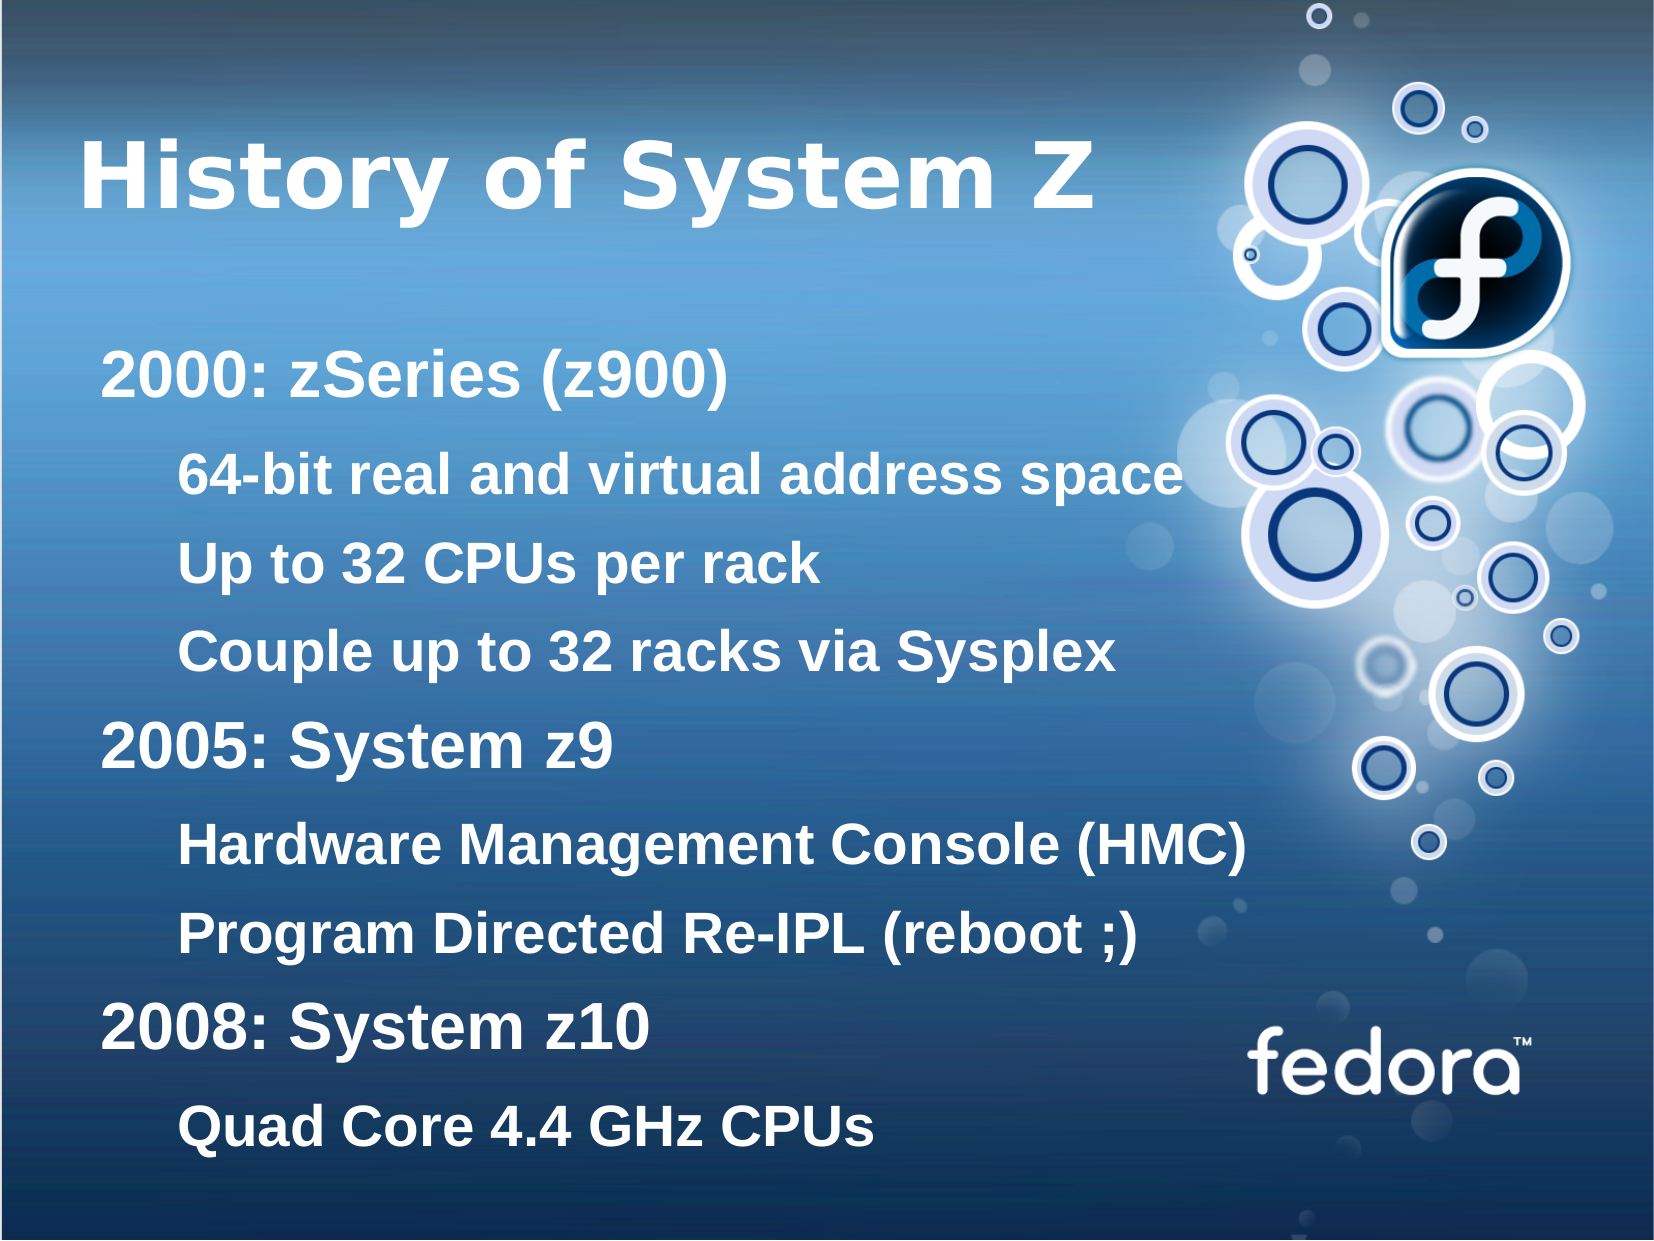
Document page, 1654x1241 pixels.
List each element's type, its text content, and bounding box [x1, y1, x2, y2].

title History of System Z [76, 80, 1565, 273]
picture [1, 0, 1654, 1240]
list 2000: zSeries (z900) 64-bit real and virtual address space Up to 32 CPUs per rack Couple up to 32 racks via Sysplex 2005: System z9 Hardware Management Console (HMC) Program Directed Re-IPL (reboot ;) 2008: System z10 Quad Core 4.4 GHz CPUs [82, 337, 1388, 1159]
